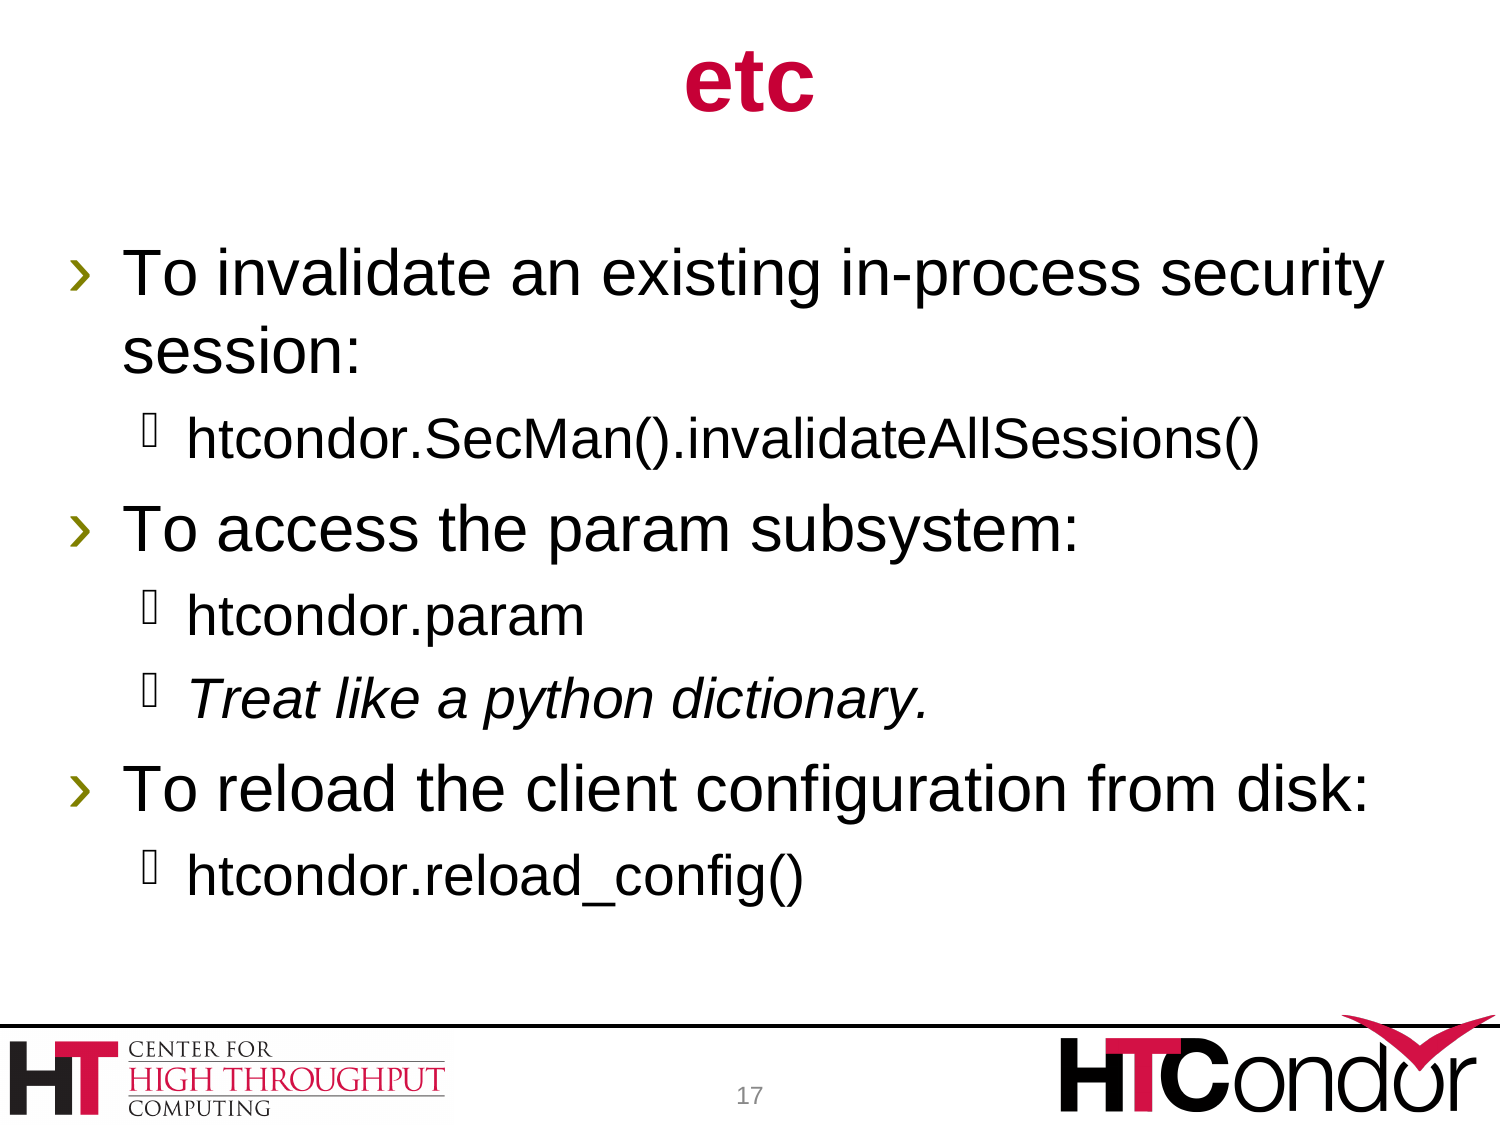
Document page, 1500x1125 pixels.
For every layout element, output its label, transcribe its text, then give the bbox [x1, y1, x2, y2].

title etc [0, 0, 1500, 150]
picture [1055, 1014, 1500, 1119]
text_box <number> [575, 1065, 926, 1125]
picture [0, 1029, 454, 1125]
list To invalidate an existing in-process security session: htcondor.SecMan().invalidateAllSessions() To access the param subsystem: htcondor.param Treat like a python dictionary. To reload the client configuration from disk: htcondor.reload_config() [52, 222, 1431, 916]
